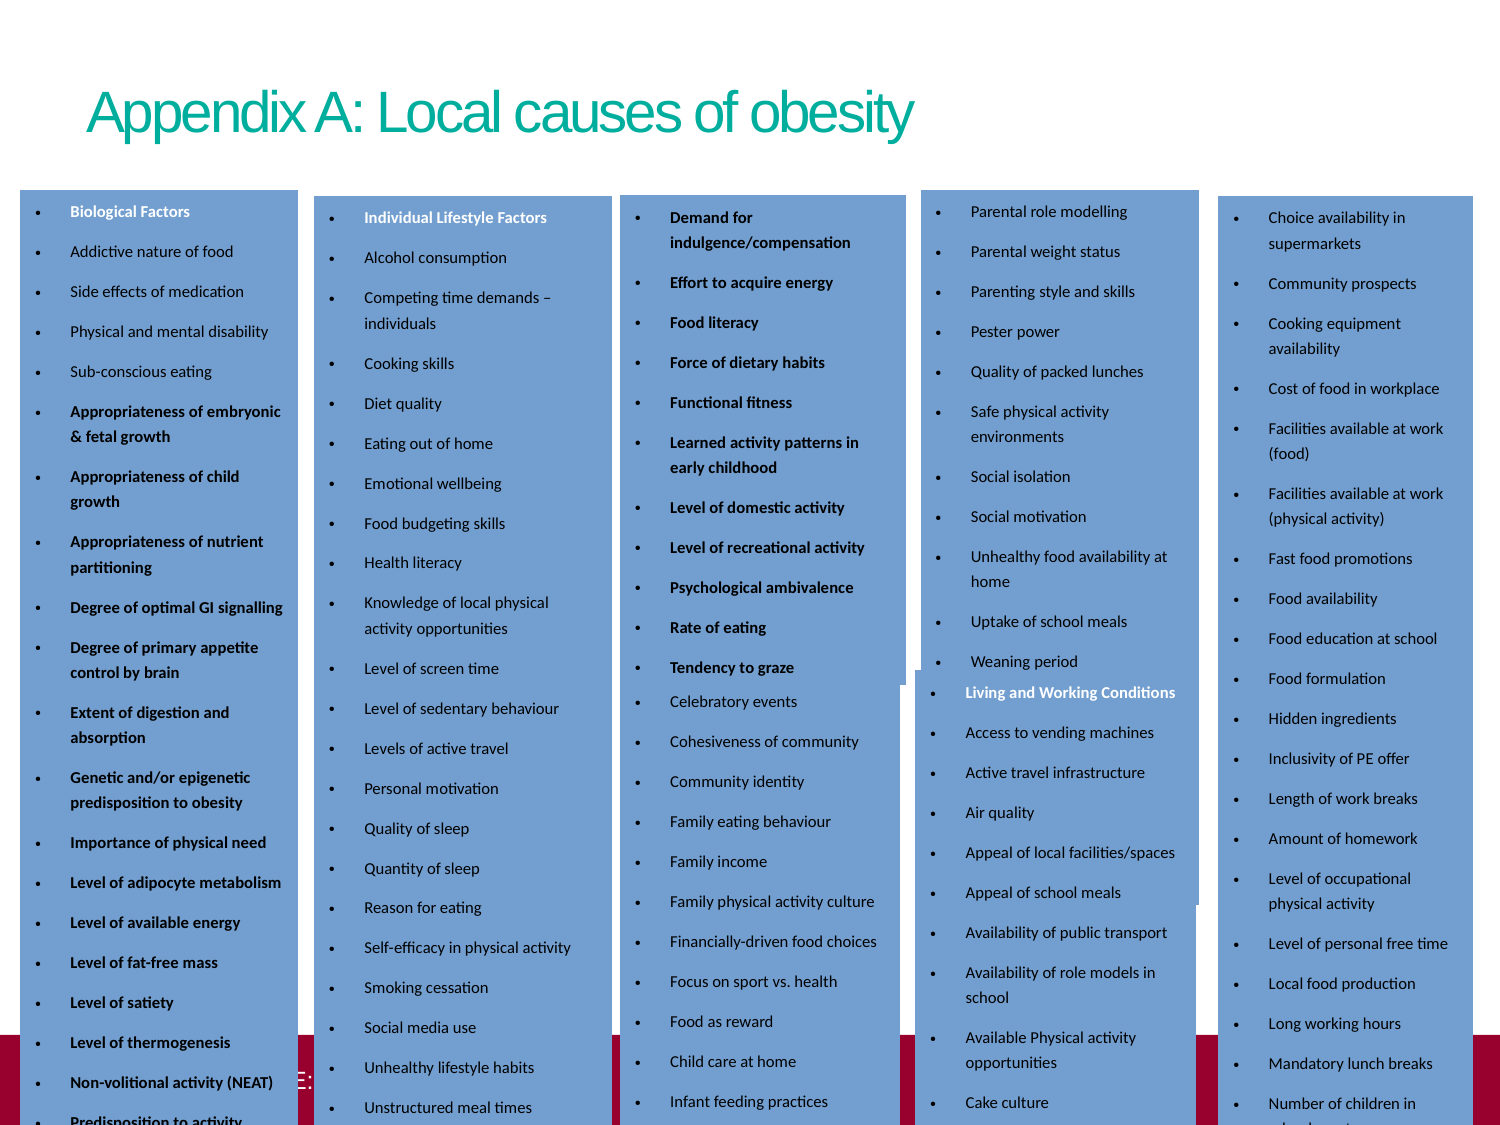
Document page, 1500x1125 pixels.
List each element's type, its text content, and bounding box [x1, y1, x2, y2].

table_cell Infant feeding practices [620, 1079, 900, 1119]
table_cell Level of recreational activity [620, 525, 906, 565]
table_cell Celebratory events [620, 685, 900, 720]
table_cell Weaning period [921, 640, 1199, 680]
table_cell Quality of packed lunches [921, 349, 1199, 389]
table_cell Learned activity patterns in early childhood [620, 420, 906, 485]
table_cell Family income [620, 840, 900, 880]
table_cell Effort to acquire energy [620, 260, 906, 300]
title Appendix A: Local causes of obesity [86, 69, 1244, 149]
table_cell Appeal of local facilities/spaces [915, 830, 1196, 870]
table_cell Long working hours [1218, 1001, 1473, 1041]
table_cell Quality of sleep [314, 806, 612, 846]
table_cell Addictive nature of food [20, 229, 298, 269]
table_cell Car use [915, 1120, 1196, 1125]
table_cell Pester power [921, 309, 1199, 349]
table_cell Functional fitness [620, 380, 906, 420]
table_cell Facilities available at work (physical activity) [1218, 471, 1473, 536]
table_cell Side effects of medication [20, 269, 298, 309]
table_cell Safe physical activity environments [921, 389, 1199, 455]
table_cell Cooking equipment availability [1218, 301, 1473, 366]
table_cell Active travel infrastructure [915, 750, 1196, 790]
table_cell Social media use [314, 1006, 612, 1046]
table_cell Hidden ingredients [1218, 696, 1473, 736]
table_cell Food availability [1218, 576, 1473, 616]
table_cell Force of dietary habits [620, 340, 906, 380]
table_cell Food formulation [1218, 656, 1473, 696]
table_cell Community identity [620, 760, 900, 800]
table_cell Fast food promotions [1218, 536, 1473, 576]
table_cell Child care at home [620, 1039, 900, 1079]
table_cell Degree of optimal GI signalling [20, 585, 298, 625]
table_cell Cake culture [915, 1080, 1196, 1120]
text_box [1473, 1034, 1500, 1125]
table_cell Parental education [620, 1119, 900, 1125]
table_cell Air quality [915, 790, 1196, 830]
table_cell Level of screen time [314, 646, 612, 686]
table_cell Access to vending machines [915, 710, 1196, 750]
table_cell Cost of food in workplace [1218, 366, 1473, 406]
table_cell Facilities available at work (food) [1218, 406, 1473, 471]
table_cell Levels of active travel [314, 726, 612, 766]
table_cell Mandatory lunch breaks [1218, 1041, 1473, 1081]
table_cell Uptake of school meals [921, 600, 1199, 640]
table_cell Level of satiety [20, 980, 298, 1020]
table_cell Tendency to graze [620, 645, 906, 685]
table_cell Rate of eating [620, 605, 906, 645]
table_cell Level of available energy [20, 900, 298, 940]
table_cell Unhealthy food availability at home [921, 535, 1199, 600]
table_cell Knowledge of local physical activity opportunities [314, 581, 612, 646]
table_cell Social isolation [921, 455, 1199, 495]
table_cell Amount of homework [1218, 816, 1473, 856]
table_cell Availability of role models in school [915, 950, 1196, 1015]
table_cell Unhealthy lifestyle habits [314, 1046, 612, 1086]
table_cell Physical and mental disability [20, 309, 298, 349]
table_cell Extent of digestion and absorption [20, 690, 298, 755]
table_header Individual Lifestyle Factors [314, 196, 612, 236]
table_cell Family eating behaviour [620, 800, 900, 840]
table_header Living and Working Conditions [915, 670, 1196, 710]
table_cell Alcohol consumption [314, 236, 612, 276]
table_cell Level of domestic activity [620, 485, 906, 525]
table_header Demand for indulgence/compensation [620, 195, 906, 260]
table_header Biological Factors [20, 190, 298, 229]
table_cell Level of occupational physical activity [1218, 856, 1473, 921]
table_cell Level of personal free time [1218, 921, 1473, 961]
text_box Resource E: Action mapping tool [612, 1034, 620, 1125]
table_cell Length of work breaks [1218, 776, 1473, 816]
table_cell Level of thermogenesis [20, 1020, 298, 1060]
table_cell Number of children in school sport [1218, 1081, 1473, 1125]
table_cell Cohesiveness of community [620, 720, 900, 760]
table_cell Eating out of home [314, 421, 612, 461]
table_cell Smoking cessation [314, 966, 612, 1006]
table_cell Food literacy [620, 300, 906, 340]
table_cell Appropriateness of nutrient partitioning [20, 520, 298, 585]
table_cell Quantity of sleep [314, 846, 612, 886]
table_cell Financially-driven food choices [620, 920, 900, 960]
table_cell Appropriateness of embryonic & fetal growth [20, 389, 298, 455]
table_cell Non-volitional activity (NEAT) [20, 1060, 298, 1100]
table_cell Self-efficacy in physical activity [314, 926, 612, 966]
text_box Resource E: Action mapping tool [298, 1034, 314, 1125]
table_cell Focus on sport vs. health [620, 960, 900, 1000]
table_cell Appropriateness of child growth [20, 455, 298, 520]
table_cell Availability of public transport [915, 910, 1196, 950]
table_cell Genetic and/or epigenetic predisposition to obesity [20, 755, 298, 820]
table_cell Food budgeting skills [314, 501, 612, 541]
table_cell Level of sedentary behaviour [314, 686, 612, 726]
text_box Resource E: Action mapping tool [1196, 1034, 1218, 1125]
table_cell Diet quality [314, 381, 612, 421]
table_cell Family physical activity culture [620, 880, 900, 920]
table_cell Health literacy [314, 541, 612, 581]
table_cell Inclusivity of PE offer [1218, 736, 1473, 776]
table_cell Emotional wellbeing [314, 461, 612, 501]
text_box [0, 1034, 20, 1125]
table_cell Unstructured meal times [314, 1086, 612, 1125]
table_cell Predisposition to activity [20, 1100, 298, 1125]
table_header Parental role modelling [921, 190, 1199, 229]
table_cell Importance of physical need [20, 820, 298, 860]
text_box Resource E: Action mapping tool [900, 1034, 915, 1125]
table_cell Food as reward [620, 1000, 900, 1039]
table_cell Parenting style and skills [921, 269, 1199, 309]
table_cell Level of fat-free mass [20, 940, 298, 980]
table_cell Psychological ambivalence [620, 565, 906, 605]
table_cell Appeal of school meals [915, 870, 1196, 910]
table_cell Personal motivation [314, 766, 612, 806]
table_header Choice availability in supermarkets [1218, 196, 1473, 261]
table_cell Reason for eating [314, 886, 612, 926]
table_cell Parental weight status [921, 229, 1199, 269]
table_cell Available Physical activity opportunities [915, 1015, 1196, 1080]
table_cell Level of adipocyte metabolism [20, 860, 298, 900]
table_cell Community prospects [1218, 261, 1473, 301]
table_cell Degree of primary appetite control by brain [20, 625, 298, 690]
table_cell Competing time demands – individuals [314, 276, 612, 341]
table_cell Food education at school [1218, 616, 1473, 656]
table_cell Sub-conscious eating [20, 349, 298, 389]
table_cell Cooking skills [314, 341, 612, 381]
table_cell Social motivation [921, 495, 1199, 535]
table_cell Local food production [1218, 961, 1473, 1001]
